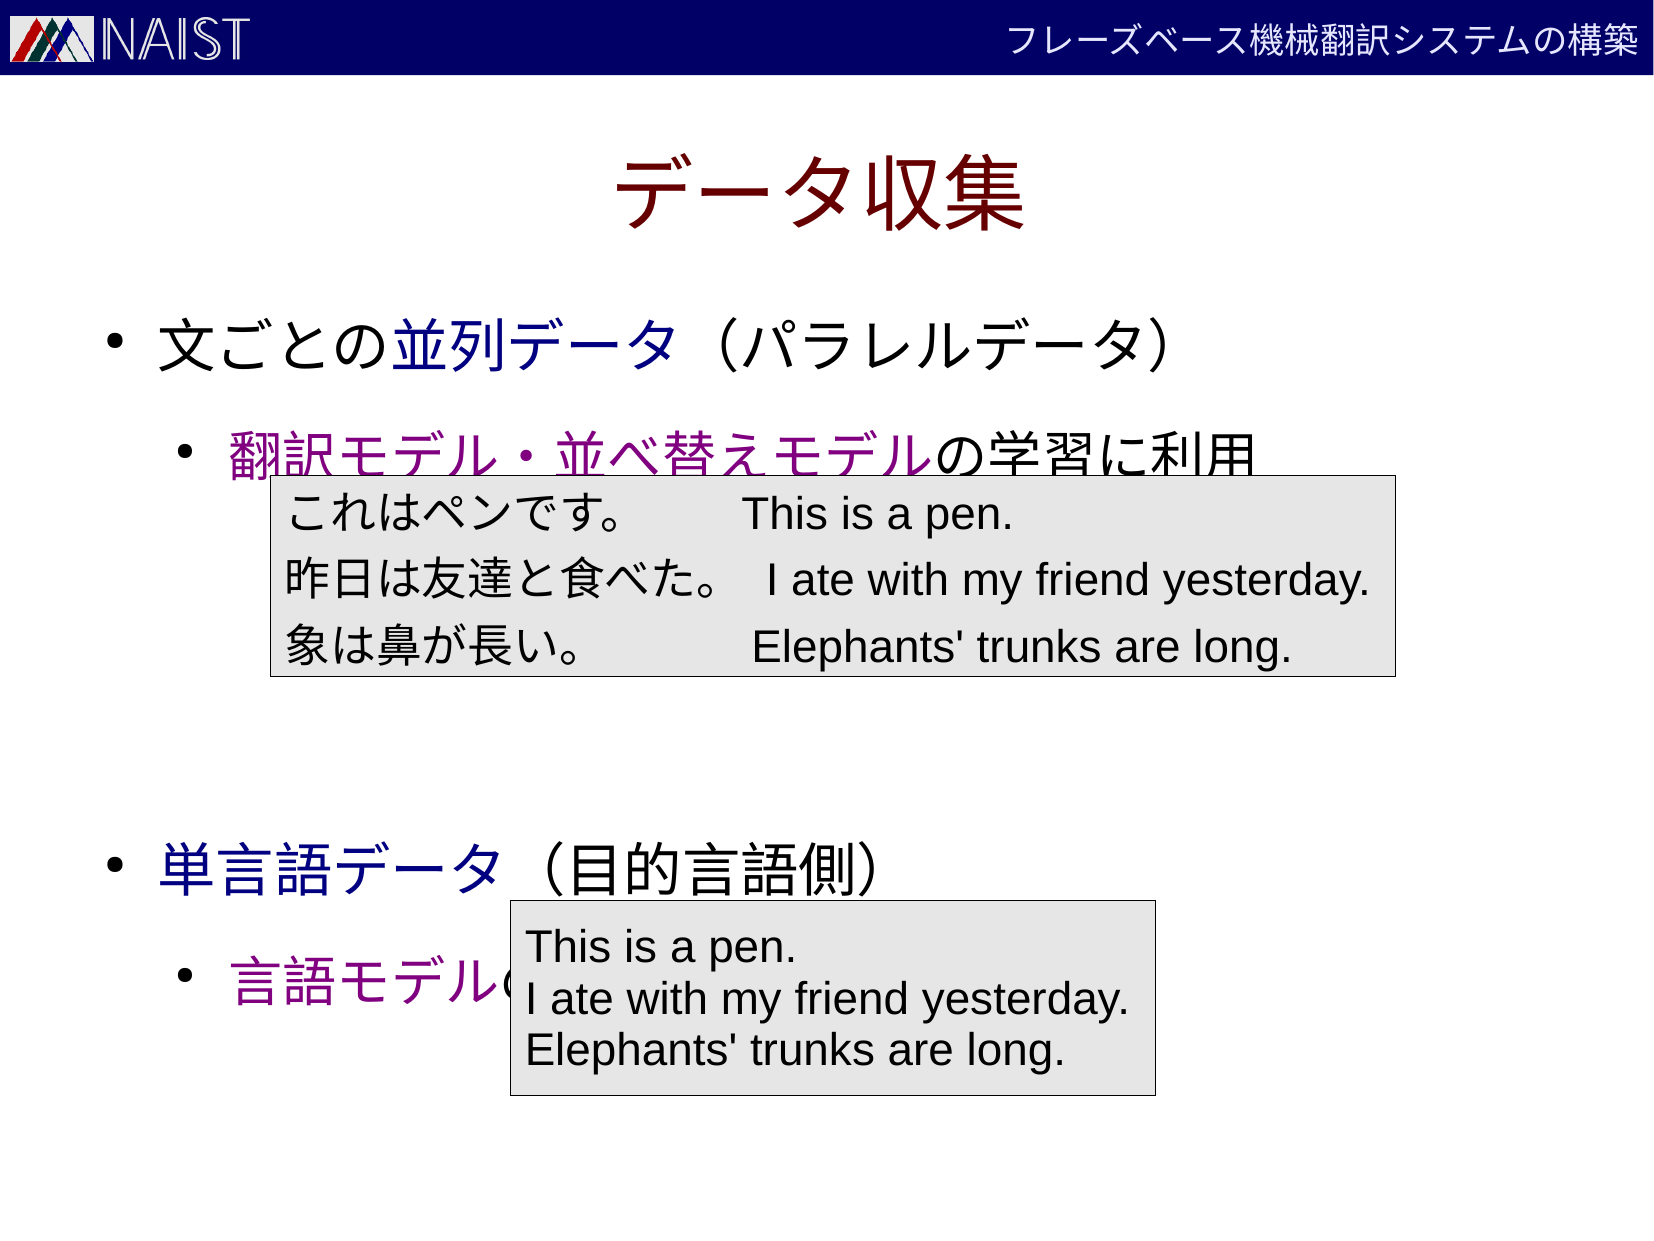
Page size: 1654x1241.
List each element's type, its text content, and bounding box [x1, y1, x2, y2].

picture [10, 16, 94, 62]
text_box This is a pen. I ate with my friend yesterday. Elephants' trunks are long. [510, 900, 1156, 1096]
list 文ごとの並列データ（パラレルデータ） 翻訳モデル・並べ替えモデルの学習に利用 単言語データ（目的言語側） 言語モデルの学習に利用 [86, 300, 1576, 1104]
title データ収集 [75, 92, 1564, 285]
picture [102, 17, 251, 60]
text_box これはペンです。 This is a pen. 昨日は友達と食べた。 I ate with my friend yesterday. 象は鼻が長い。 Elephants' trunks are long. [270, 475, 1396, 677]
